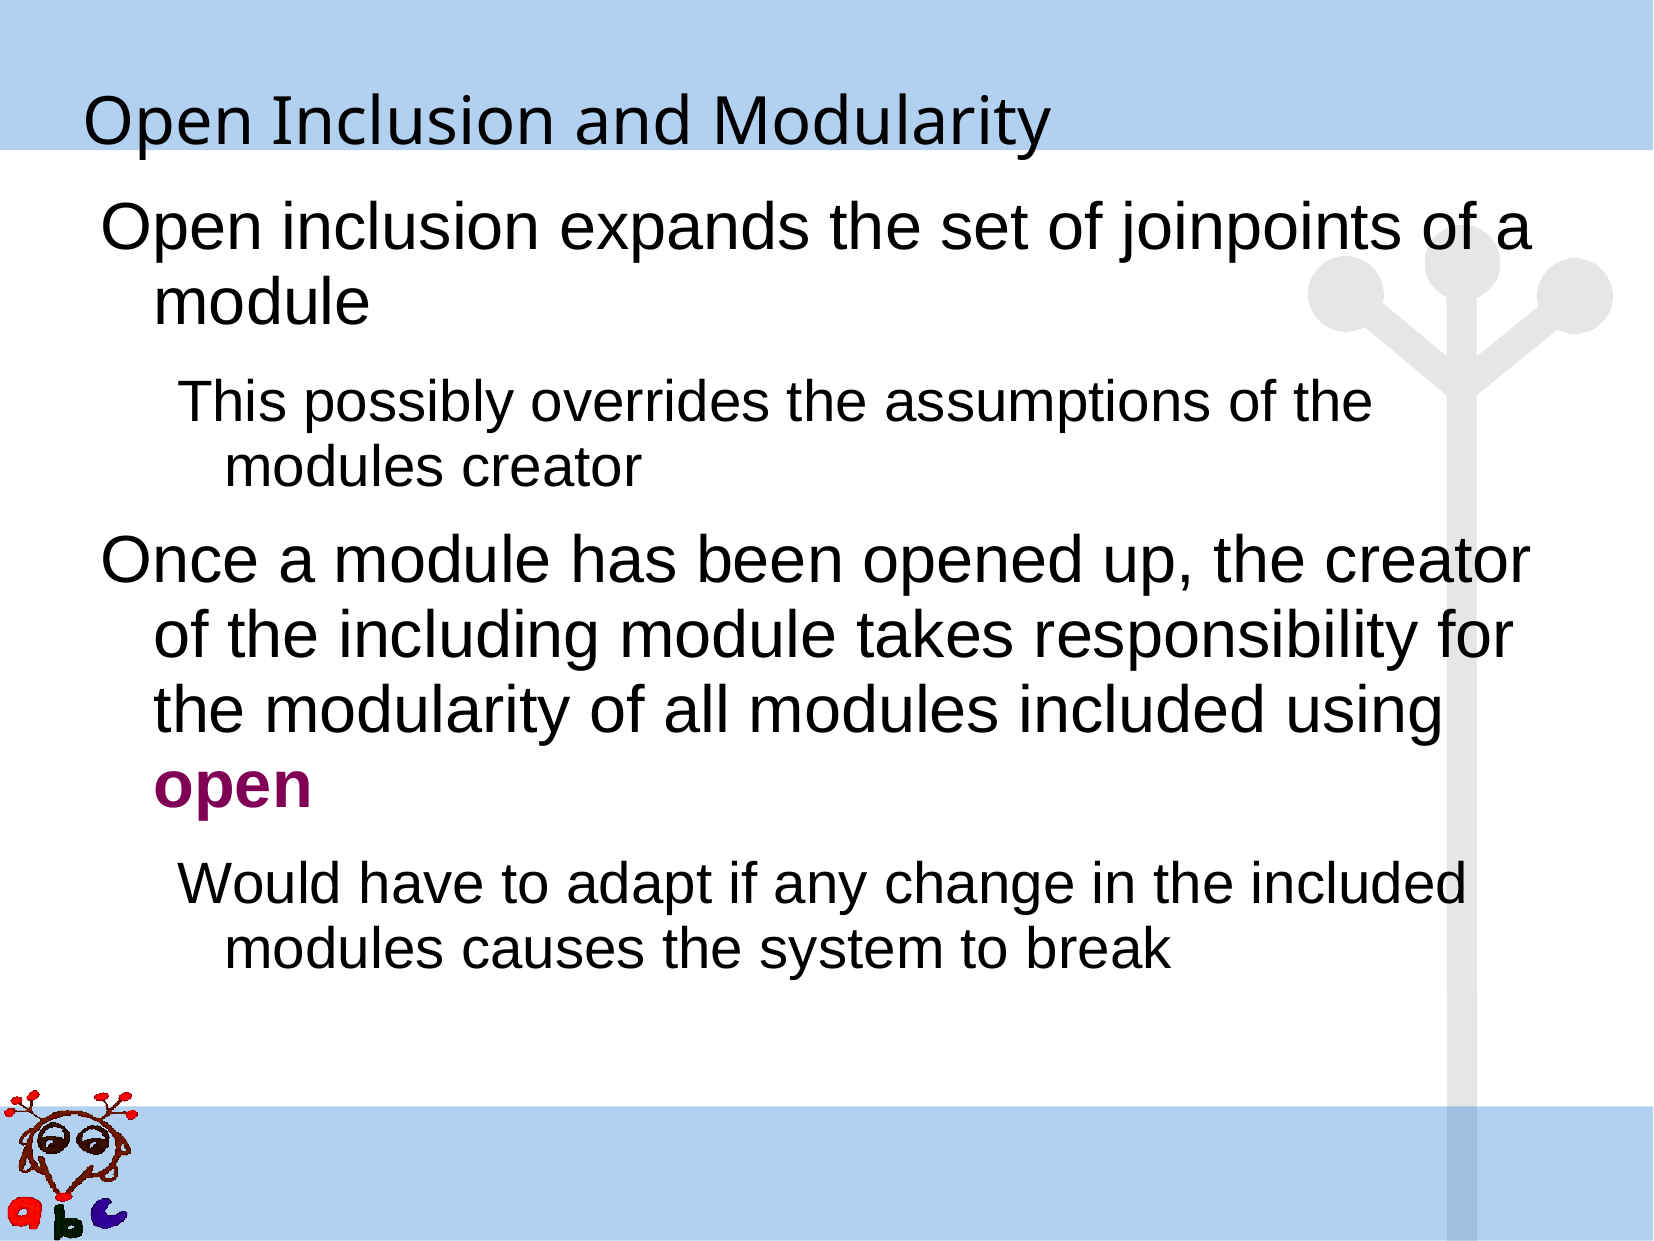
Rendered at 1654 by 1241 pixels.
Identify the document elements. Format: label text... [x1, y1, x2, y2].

title Open Inclusion and Modularity [82, 49, 1576, 188]
picture [0, 1088, 139, 1241]
list Open inclusion expands the set of joinpoints of a module This possibly overrides the assumptions of the modules creator Once a module has been opened up, the creator of the including module takes responsibility for the modularity of all modules included using open Would have to adapt if any change in the included modules causes the system to break [82, 189, 1571, 1053]
